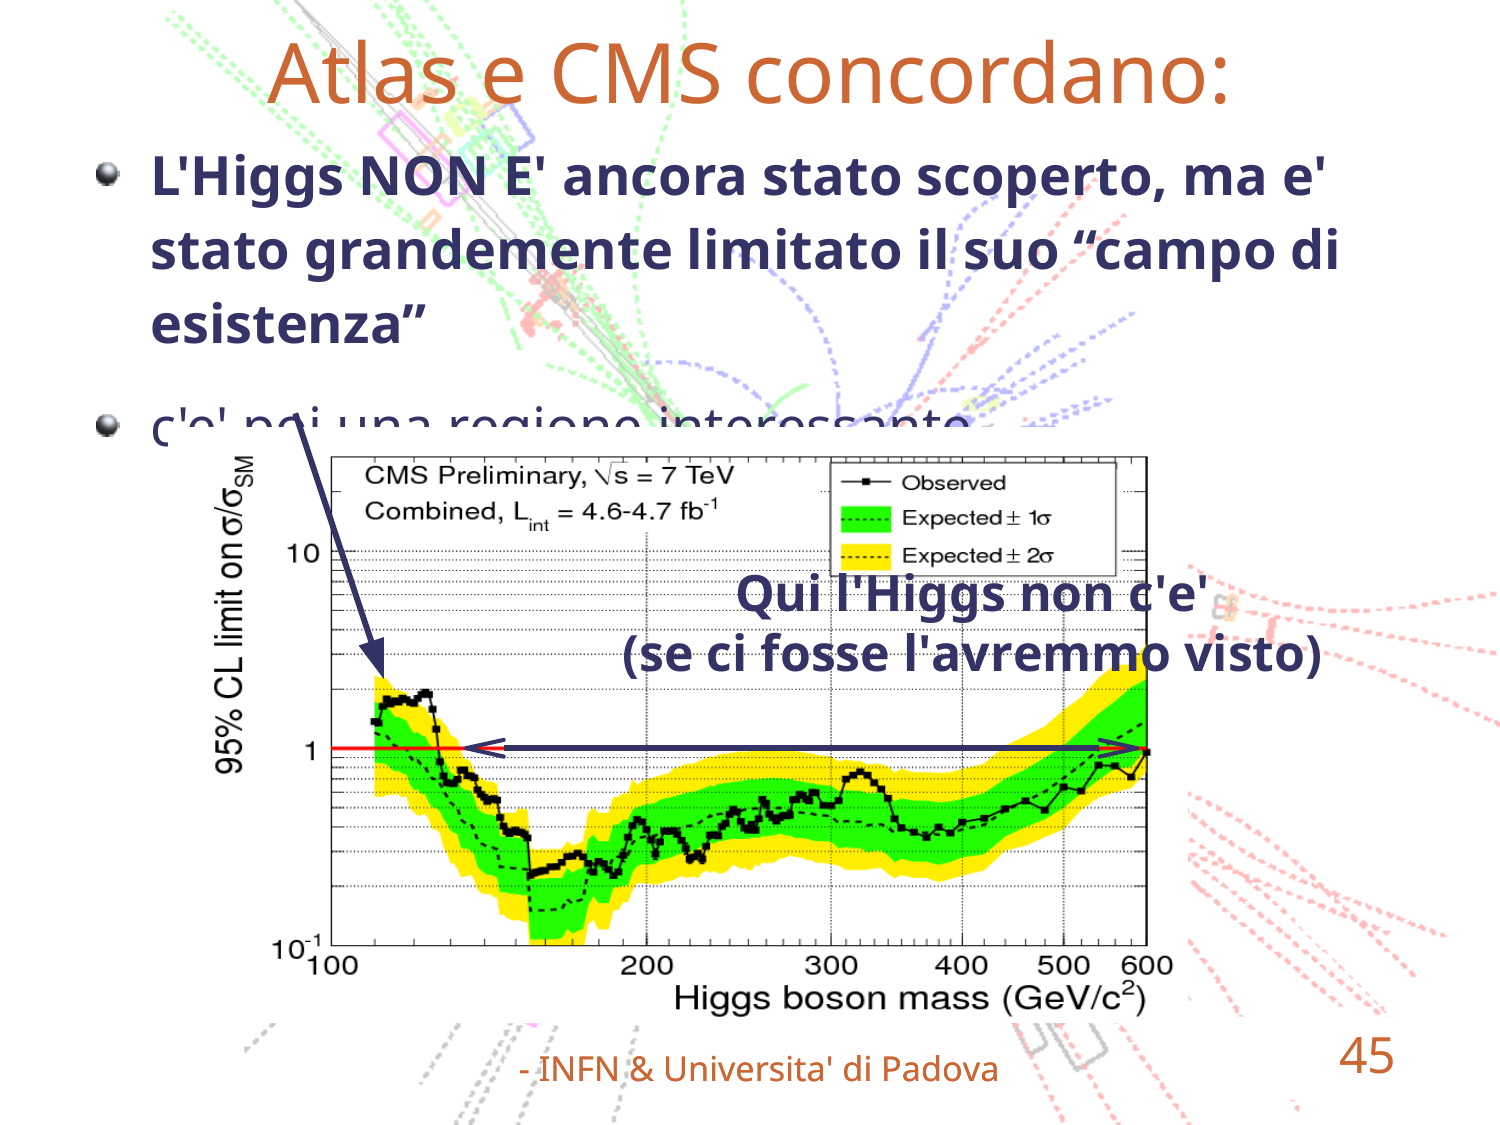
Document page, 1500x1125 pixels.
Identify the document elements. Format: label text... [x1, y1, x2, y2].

title Atlas e CMS concordano: [37, 9, 1463, 135]
picture [0, 0, 1500, 1125]
text_box Qui l'Higgs non c'e' (se ci fosse l'avremmo visto) [608, 554, 1254, 690]
list L'Higgs NON E' ancora stato scoperto, ma e' stato grandemente limitato il suo “campo di esistenza” c'e' poi una regione interessante [79, 137, 1430, 960]
